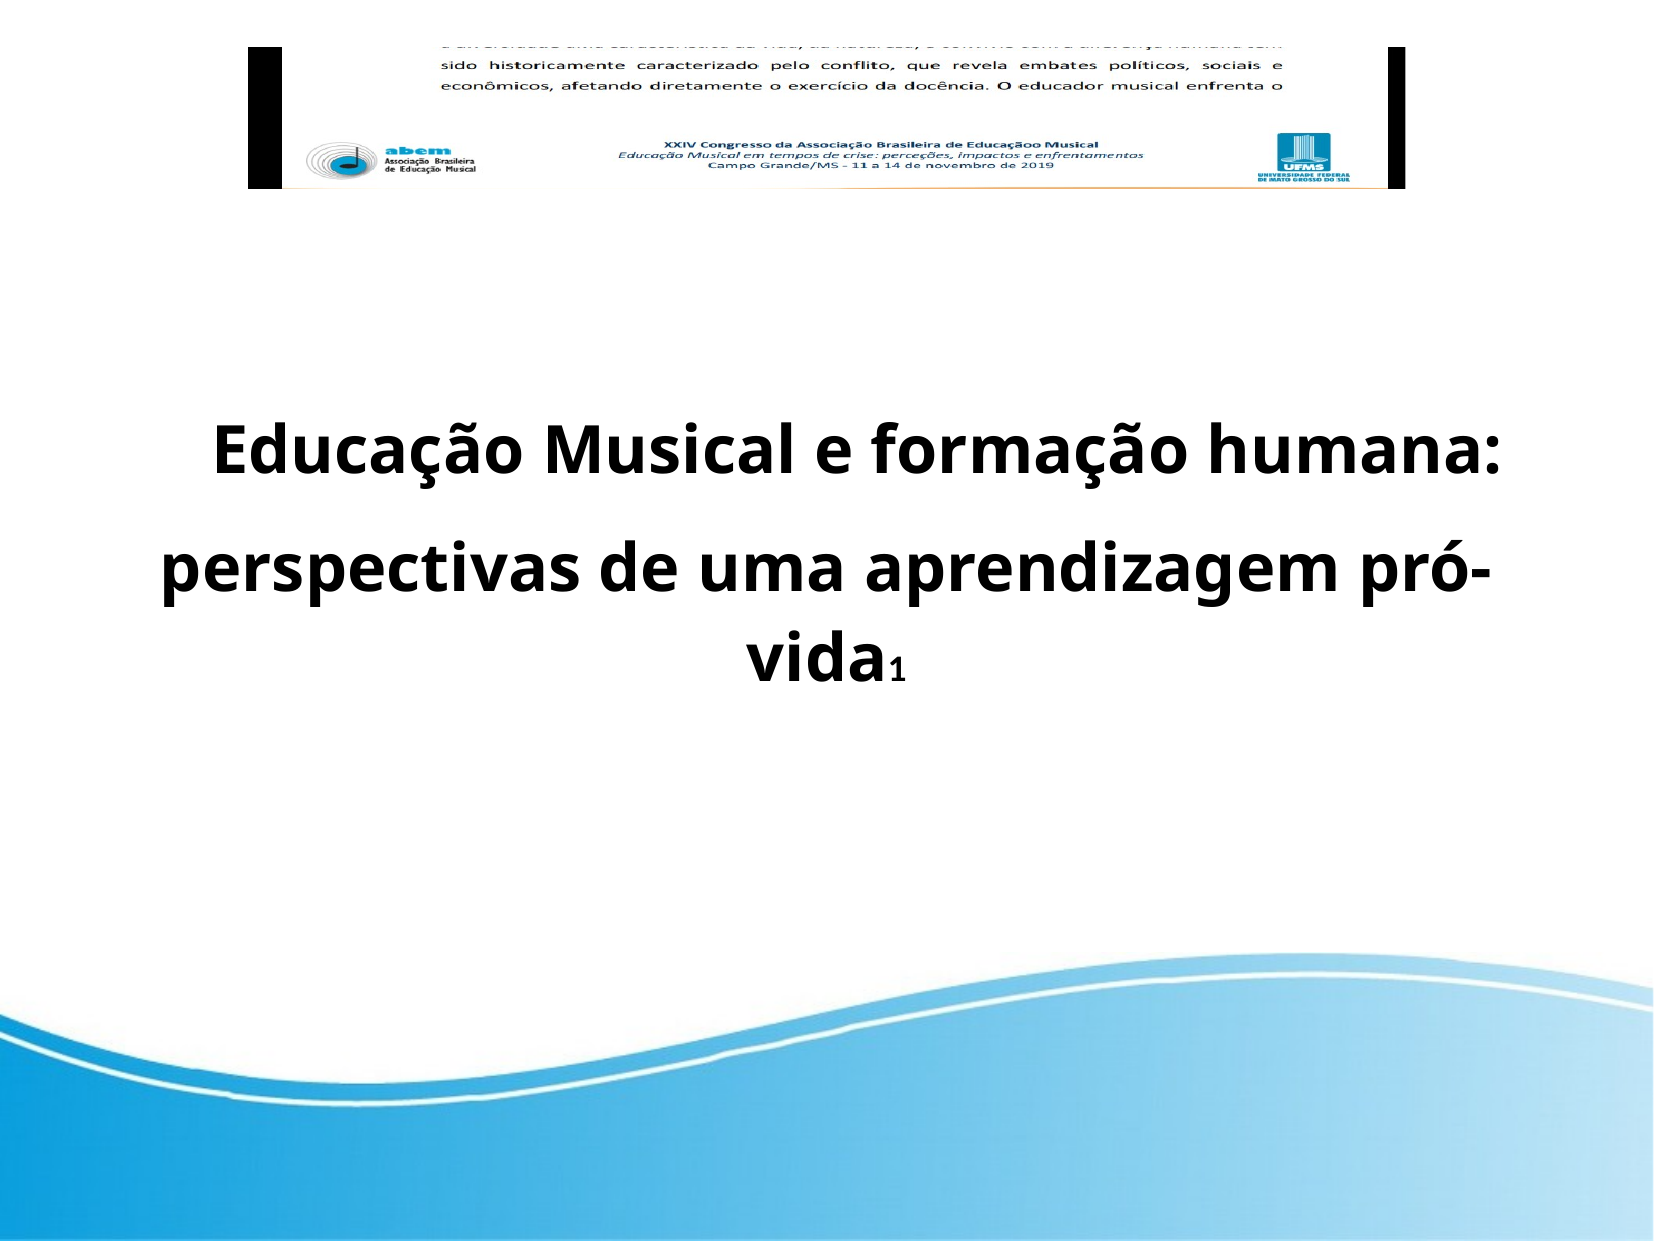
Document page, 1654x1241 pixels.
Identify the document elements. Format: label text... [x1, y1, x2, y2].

picture [248, 47, 1406, 189]
picture [0, 952, 1654, 1241]
title Educação Musical e formação humana: perspectivas de uma aprendizagem pró-vida1 [82, 331, 1571, 644]
